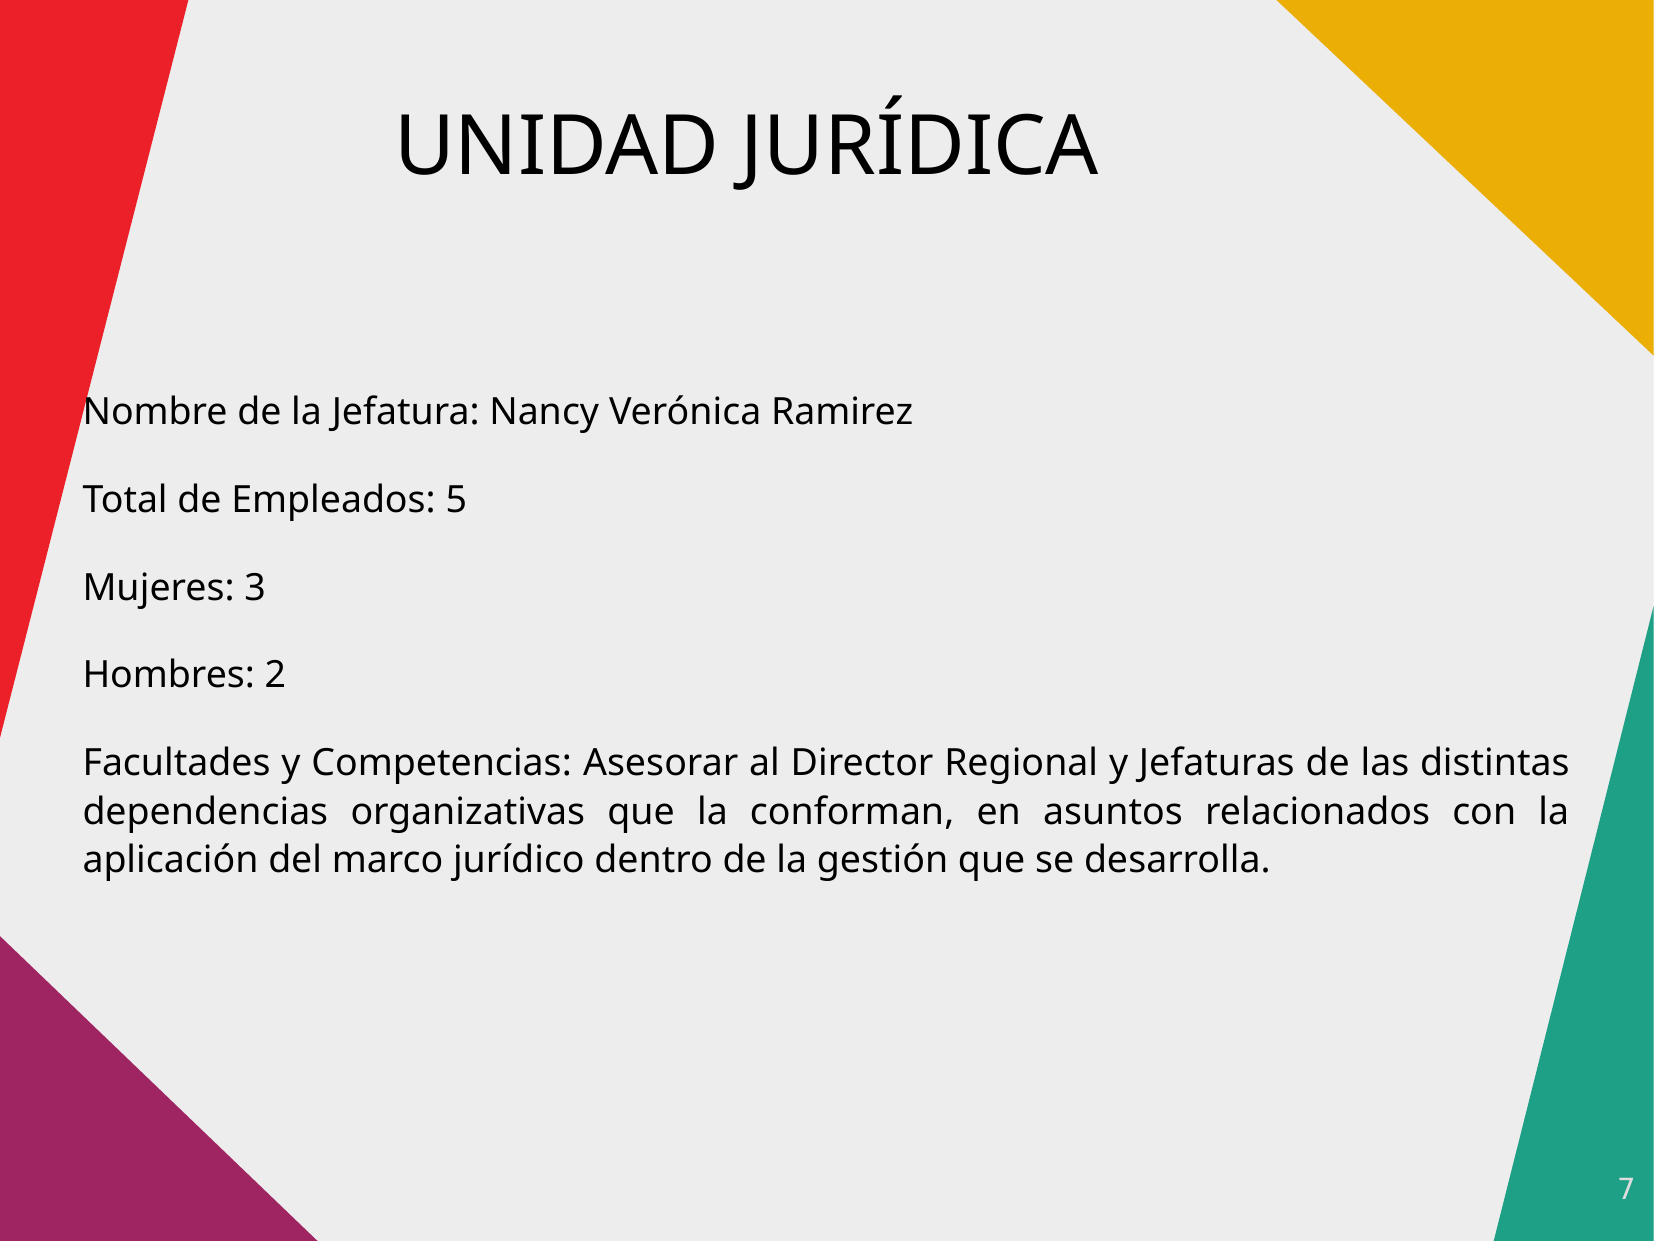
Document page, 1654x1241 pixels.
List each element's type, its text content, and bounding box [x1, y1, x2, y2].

title UNIDAD JURÍDICA [82, 47, 1412, 229]
text_box Nombre de la Jefatura: Nancy Verónica Ramirez Total de Empleados: 5 Mujeres: 3 Hombres: 2 Facultades y Competencias: Asesorar al Director Regional y Jefaturas de las distintas dependencias organizativas que la conforman, en asuntos relacionados con la aplicación del marco jurídico dentro de la gestión que se desarrolla. [82, 299, 1571, 1019]
